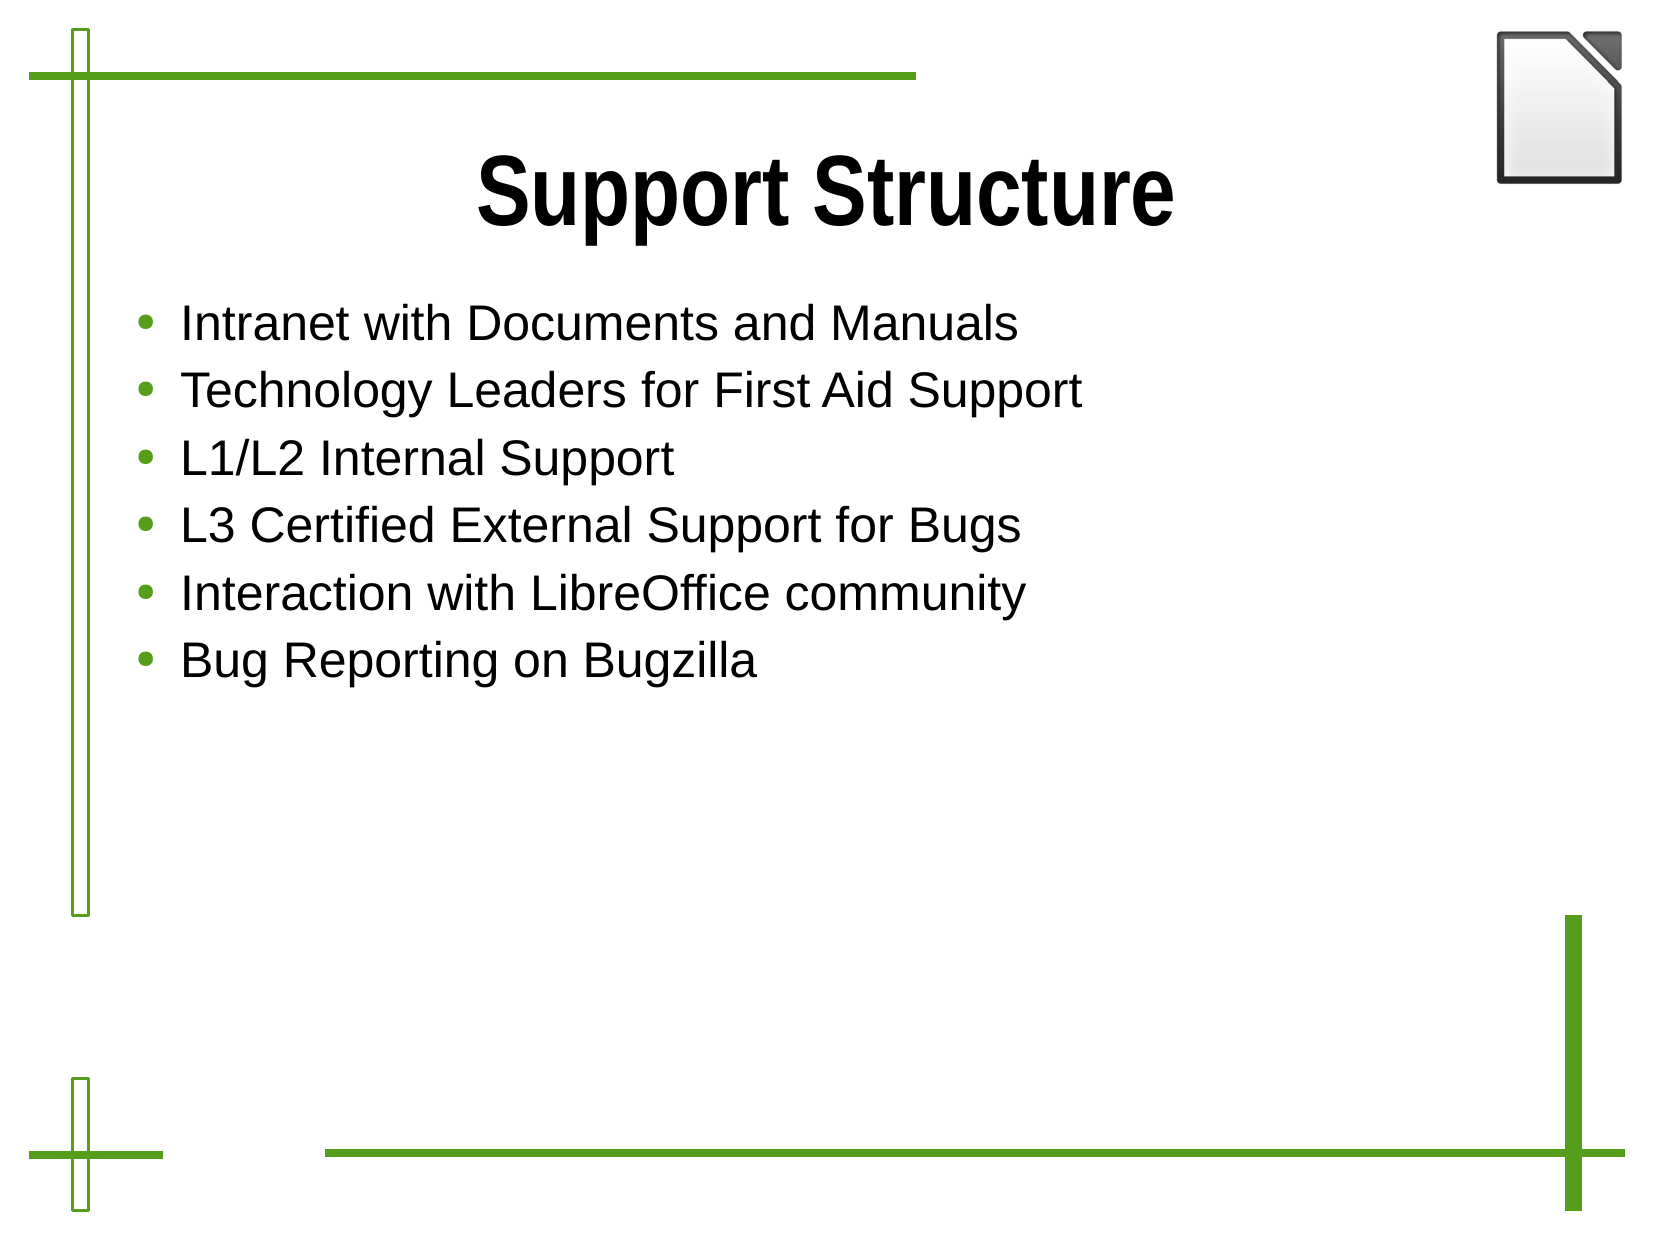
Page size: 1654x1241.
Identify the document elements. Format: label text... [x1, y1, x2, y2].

picture [1494, 29, 1624, 186]
list Intranet with Documents and Manuals Technology Leaders for First Aid Support L1/L2 Internal Support L3 Certified External Support for Bugs Interaction with LibreOffice community Bug Reporting on Bugzilla [118, 295, 1536, 1123]
title Support Structure [118, 118, 1536, 260]
